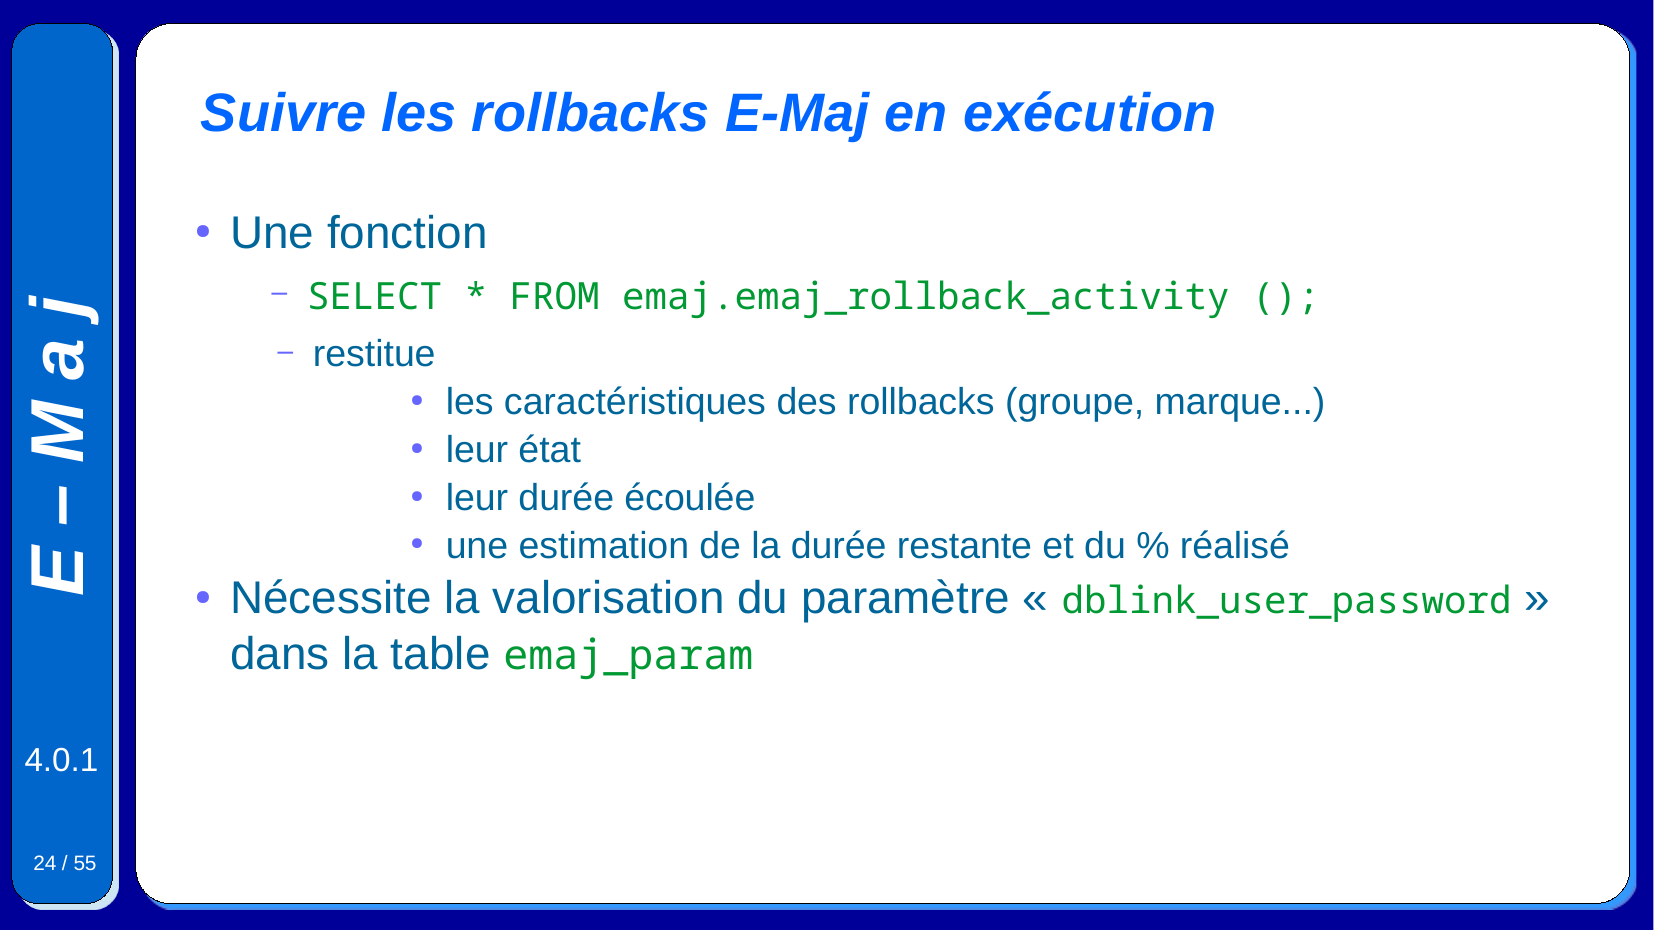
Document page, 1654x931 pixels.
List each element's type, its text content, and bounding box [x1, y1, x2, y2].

title Suivre les rollbacks E-Maj en exécution [200, 34, 1575, 191]
list Une fonction SELECT * FROM emaj.emaj_rollback_activity (); restitue les caractéristiques des rollbacks (groupe, marque...) leur état leur durée écoulée une estimation de la durée restante et du % réalisé Nécessite la valorisation du paramètre « dblink_user_password » dans la table emaj_param [177, 206, 1587, 827]
